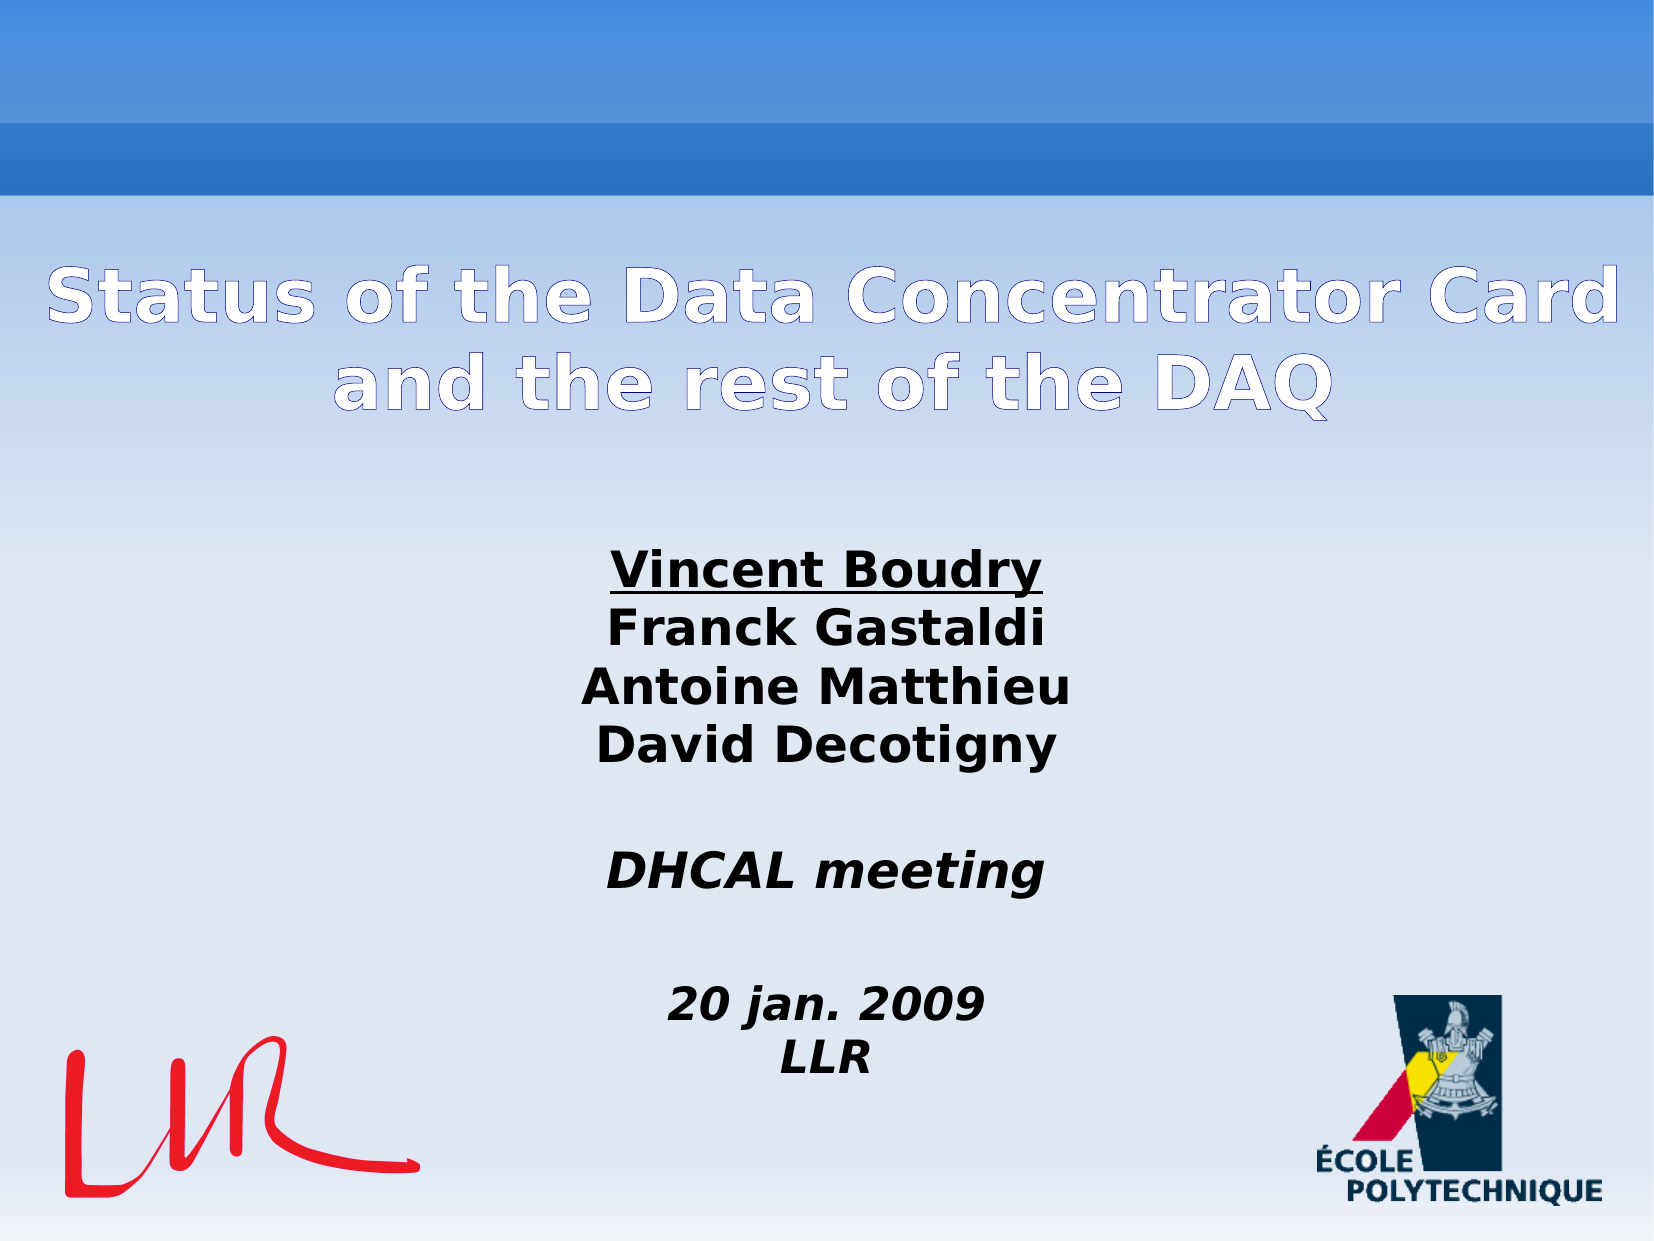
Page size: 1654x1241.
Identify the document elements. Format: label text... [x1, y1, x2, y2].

picture [0, 0, 1654, 1241]
subtitle Vincent Boudry Franck Gastaldi Antoine Matthieu David Decotigny DHCAL meeting 20 jan. 2009 LLR [59, 541, 1595, 1085]
title Status of the Data Concentrator Card and the rest of the DAQ [21, 252, 1646, 428]
